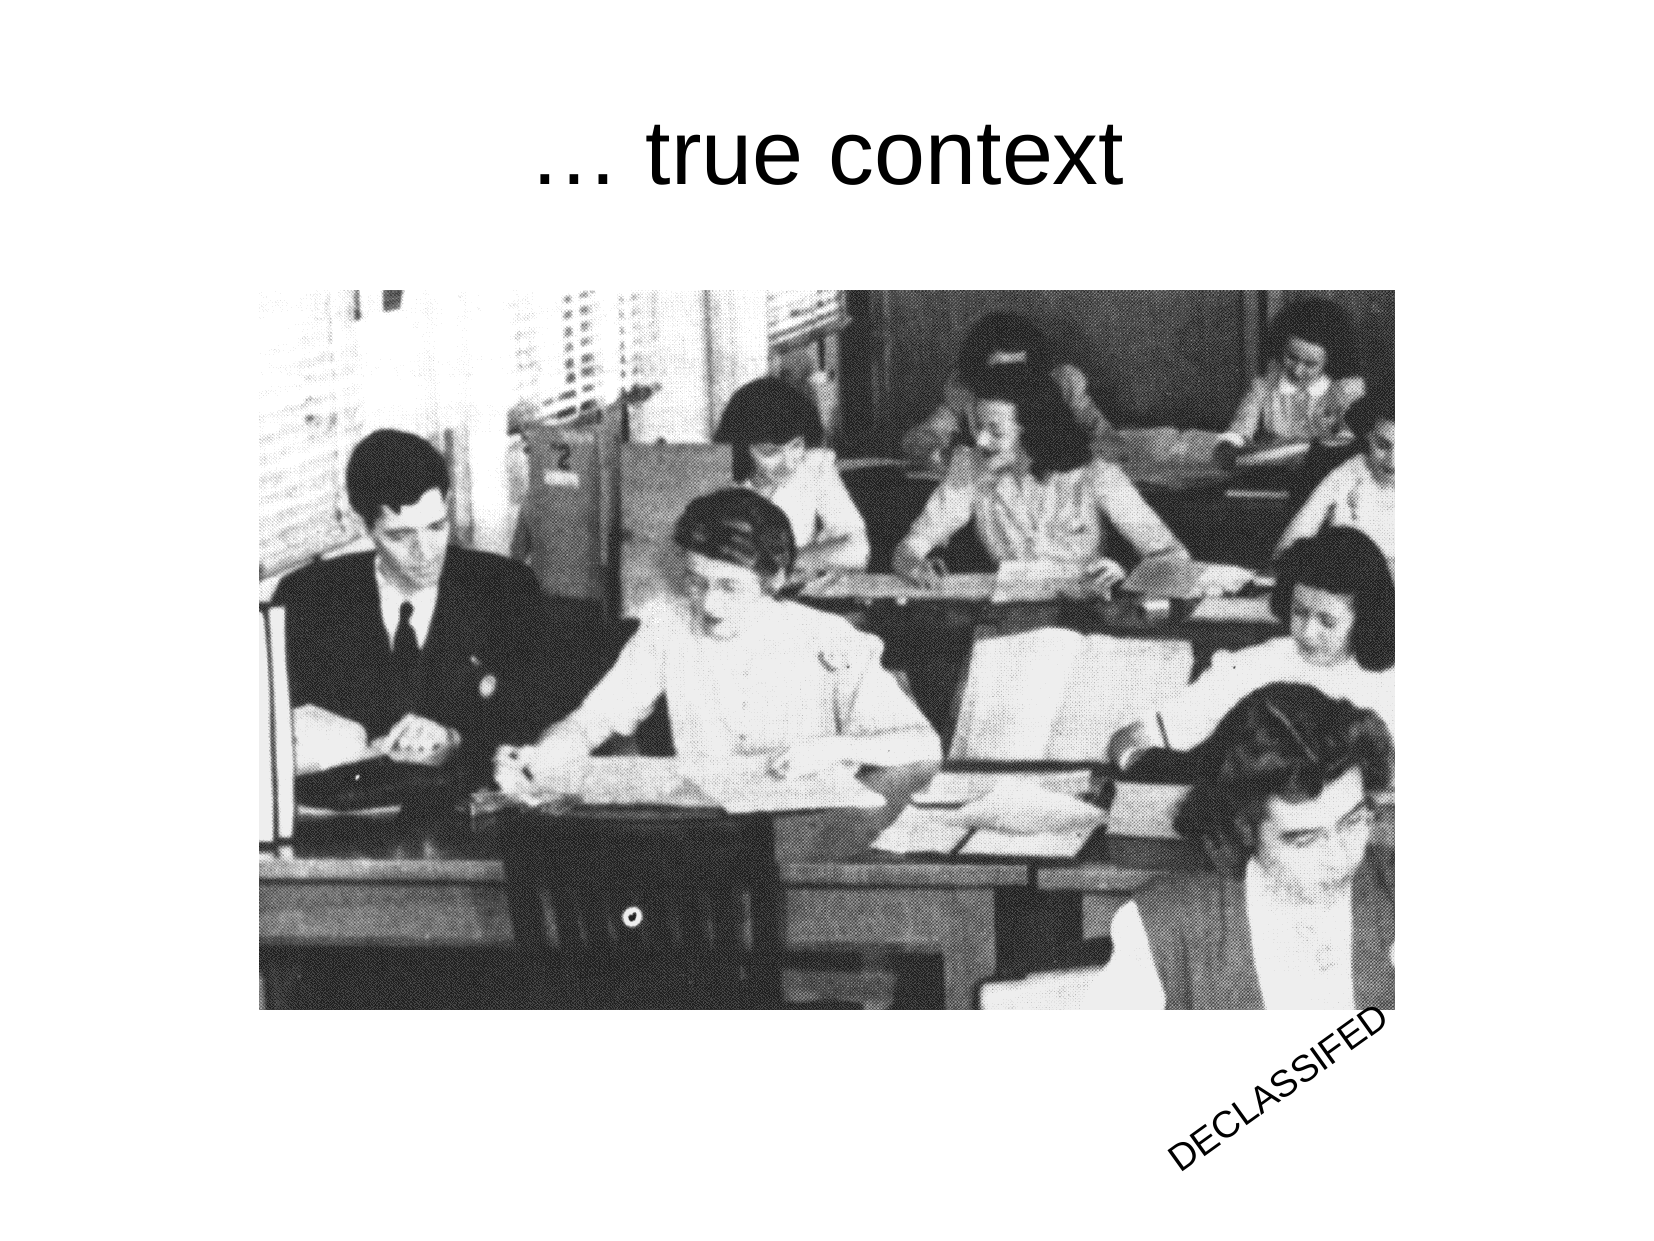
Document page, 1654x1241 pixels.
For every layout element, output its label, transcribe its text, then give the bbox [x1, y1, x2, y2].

picture [259, 290, 1395, 1010]
title … true context [82, 49, 1571, 257]
text_box DECLASSIFED [1144, 960, 1441, 1196]
